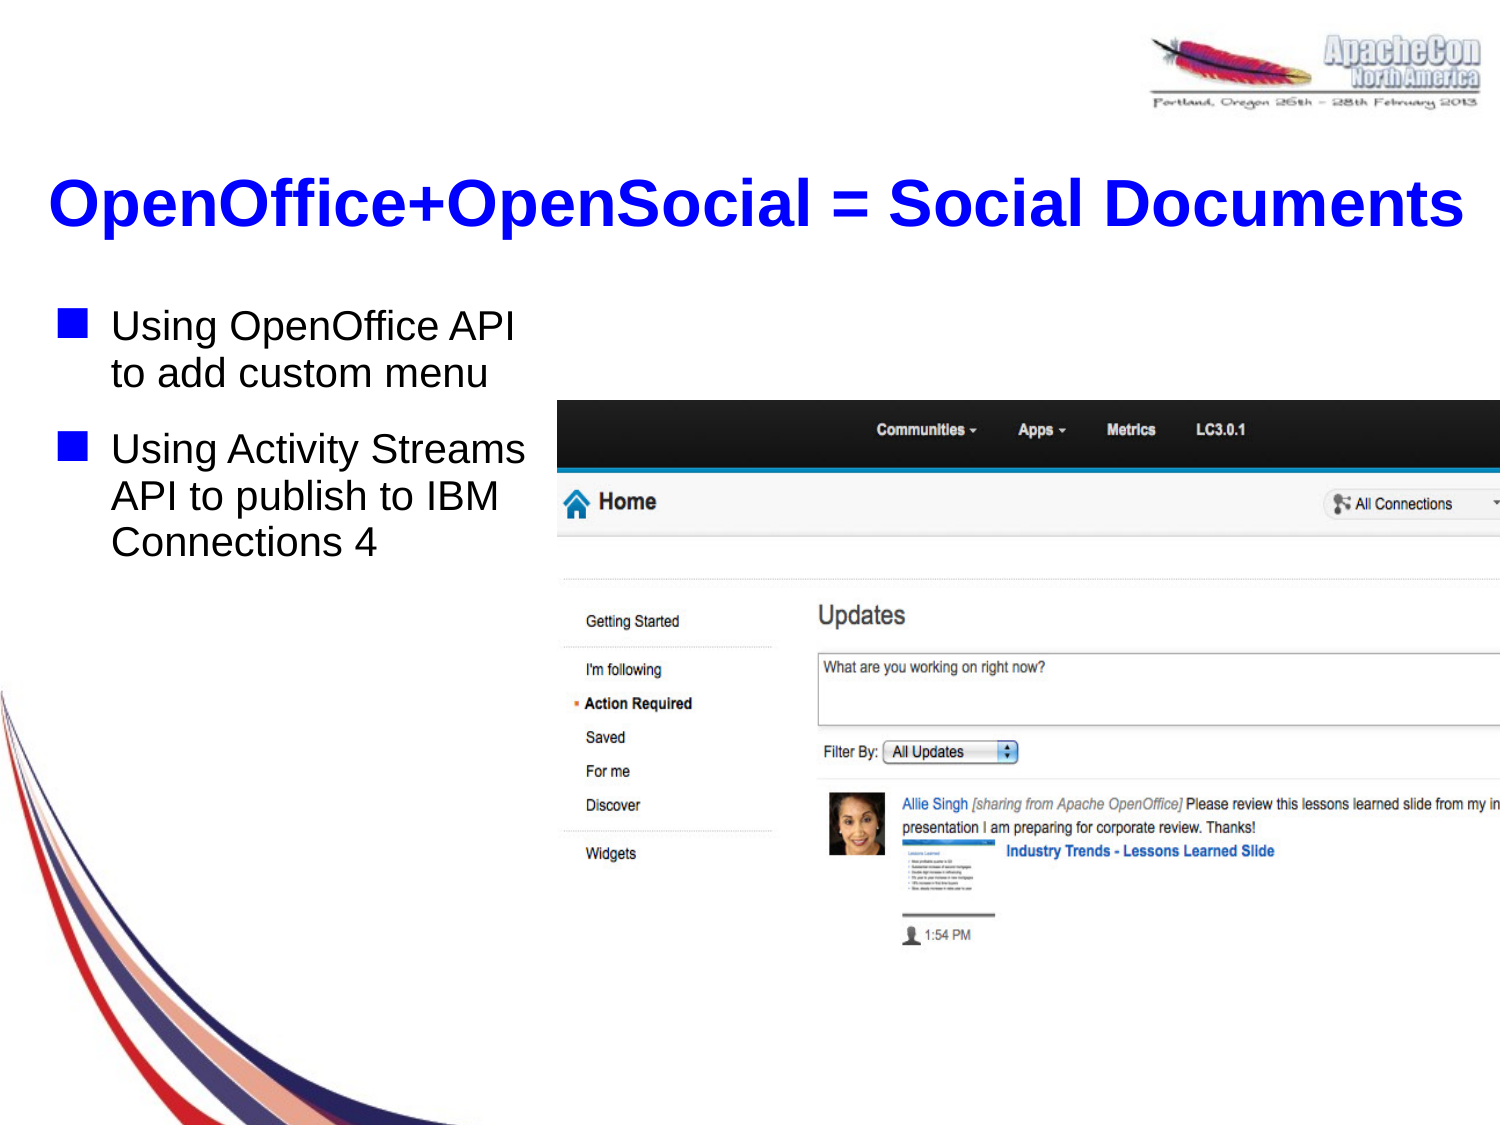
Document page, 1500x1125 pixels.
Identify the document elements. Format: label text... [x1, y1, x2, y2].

text_box OpenOffice+OpenSocial = Social Documents [48, 101, 1500, 307]
picture [0, 0, 1500, 1125]
list Using OpenOffice API to add custom menu Using Activity Streams API to publish to IBM Connections 4 [39, 302, 536, 772]
